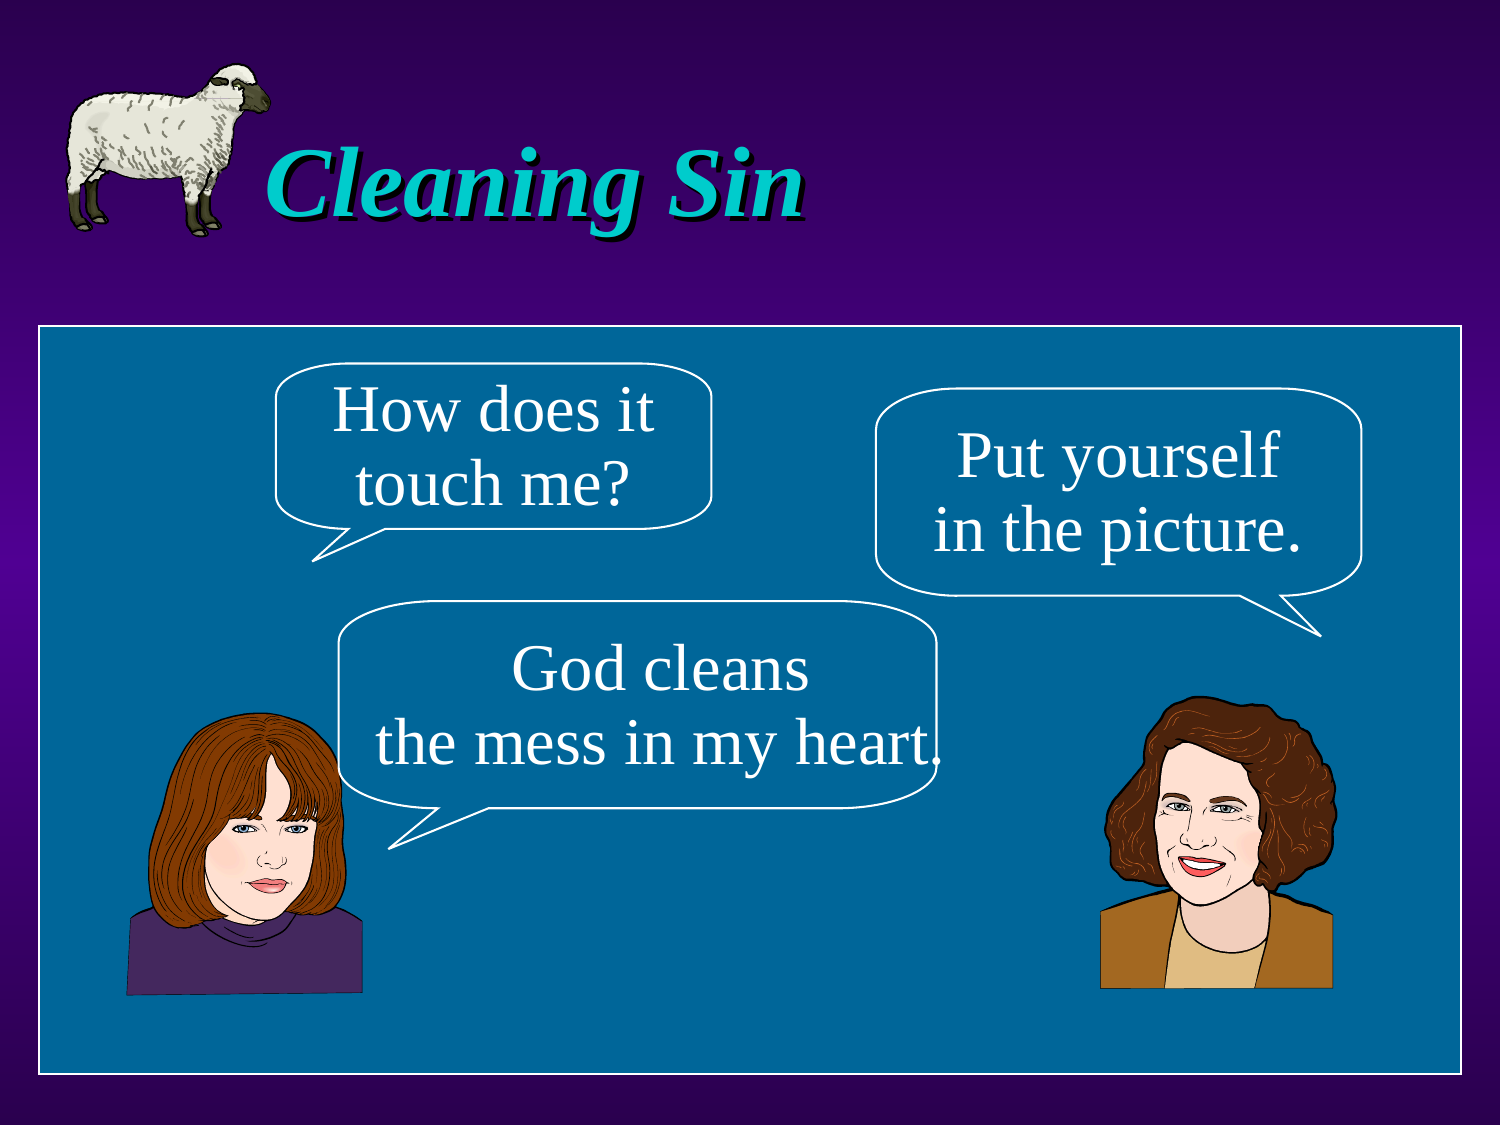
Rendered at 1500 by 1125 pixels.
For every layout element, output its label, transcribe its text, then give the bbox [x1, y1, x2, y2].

chart [126, 712, 363, 996]
text_box God cleans the mess in my heart. [338, 601, 937, 850]
title Cleaning Sin [249, 78, 1388, 288]
text_box Put yourself in the picture. [875, 388, 1362, 637]
text_box How does it touch me? [275, 363, 712, 562]
text_box [38, 325, 1462, 1074]
chart [1100, 695, 1338, 989]
